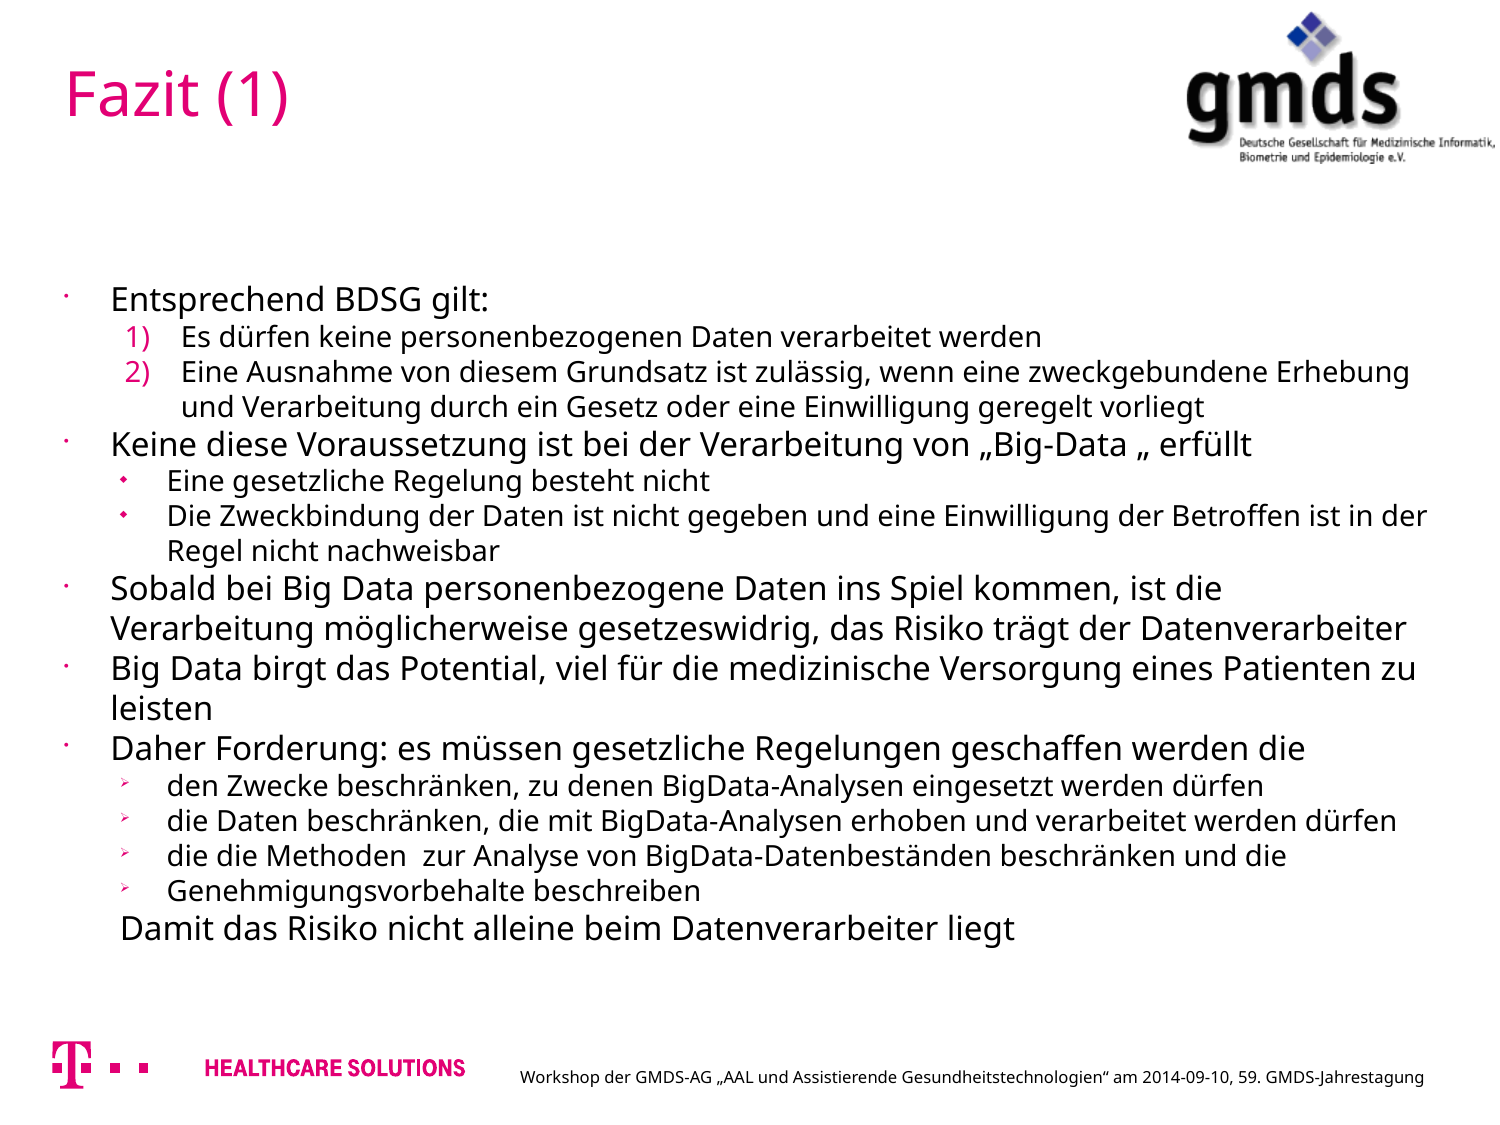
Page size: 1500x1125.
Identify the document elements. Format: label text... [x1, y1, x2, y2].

picture [1181, 8, 1495, 164]
text_box Workshop der GMDS-AG „AAL und Assistierende Gesundheitstechnologien“ am 2014-09-10, 59. GMDS-Jahrestagung [520, 1049, 1479, 1087]
title Fazit (1) [50, 54, 1444, 125]
list Entsprechend BDSG gilt: Es dürfen keine personenbezogenen Daten verarbeitet werden Eine Ausnahme von diesem Grundsatz ist zulässig, wenn eine zweckgebundene Erhebung und Verarbeitung durch ein Gesetz oder eine Einwilligung geregelt vorliegt Keine diese Voraussetzung ist bei der Verarbeitung von „Big-Data „ erfüllt Eine gesetzliche Regelung besteht nicht Die Zweckbindung der Daten ist nicht gegeben und eine Einwilligung der Betroffen ist in der Regel nicht nachweisbar Sobald bei Big Data personenbezogene Daten ins Spiel kommen, ist die Verarbeitung möglicherweise gesetzeswidrig, das Risiko trägt der Datenverarbeiter Big Data birgt das Potential, viel für die medizinische Versorgung eines Patienten zu leisten Daher Forderung: es müssen gesetzliche Regelungen geschaffen werden die den Zwecke beschränken, zu denen BigData-Analysen eingesetzt werden dürfen die Daten beschränken, die mit BigData-Analysen erhoben und verarbeitet werden dürfen die die Methoden zur Analyse von BigData-Datenbeständen beschränken und die Genehmigungsvorbehalte beschreiben Damit das Risiko nicht alleine beim Datenverarbeiter liegt [48, 270, 1444, 974]
